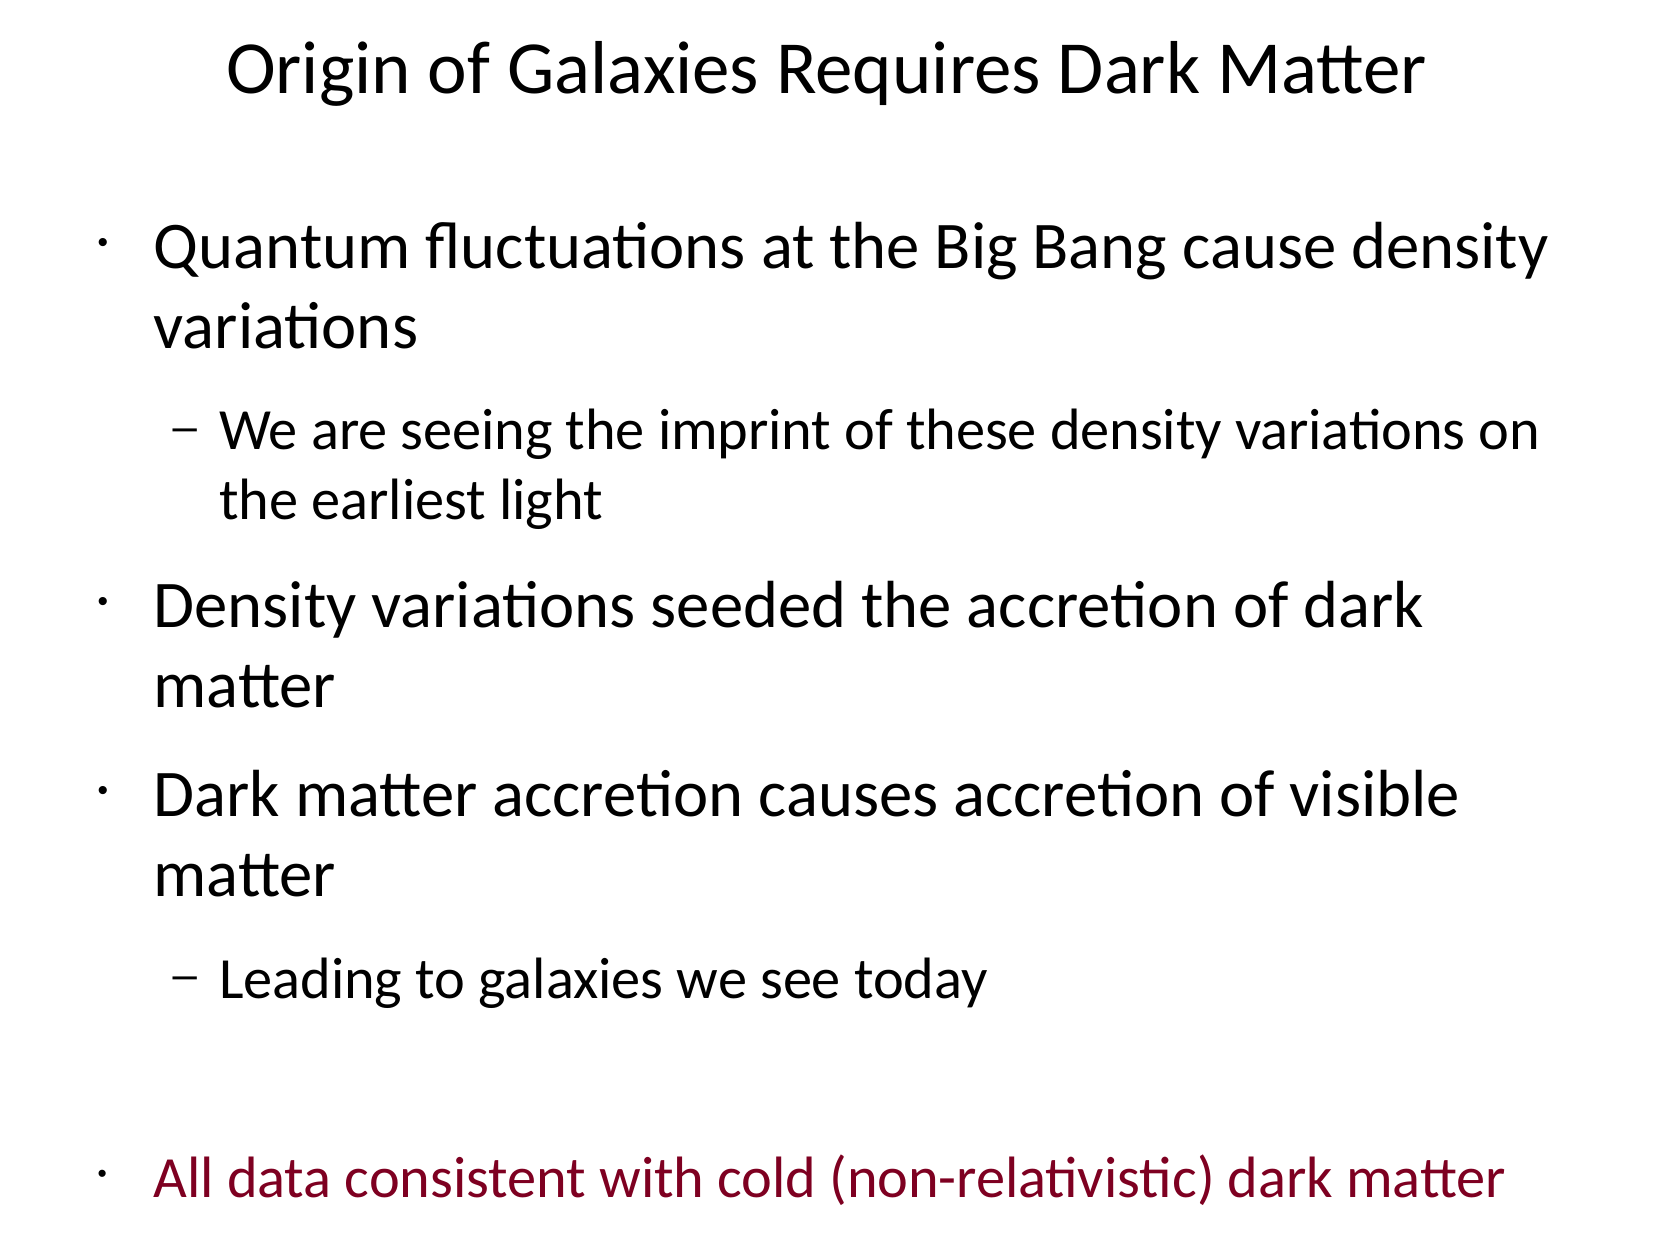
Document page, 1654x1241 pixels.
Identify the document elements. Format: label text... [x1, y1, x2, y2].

list Quantum fluctuations at the Big Bang cause density variations We are seeing the imprint of these density variations on the earliest light Density variations seeded the accretion of dark matter Dark matter accretion causes accretion of visible matter Leading to galaxies we see today All data consistent with cold (non-relativistic) dark matter [82, 194, 1600, 1142]
title Origin of Galaxies Requires Dark Matter [82, 11, 1571, 194]
